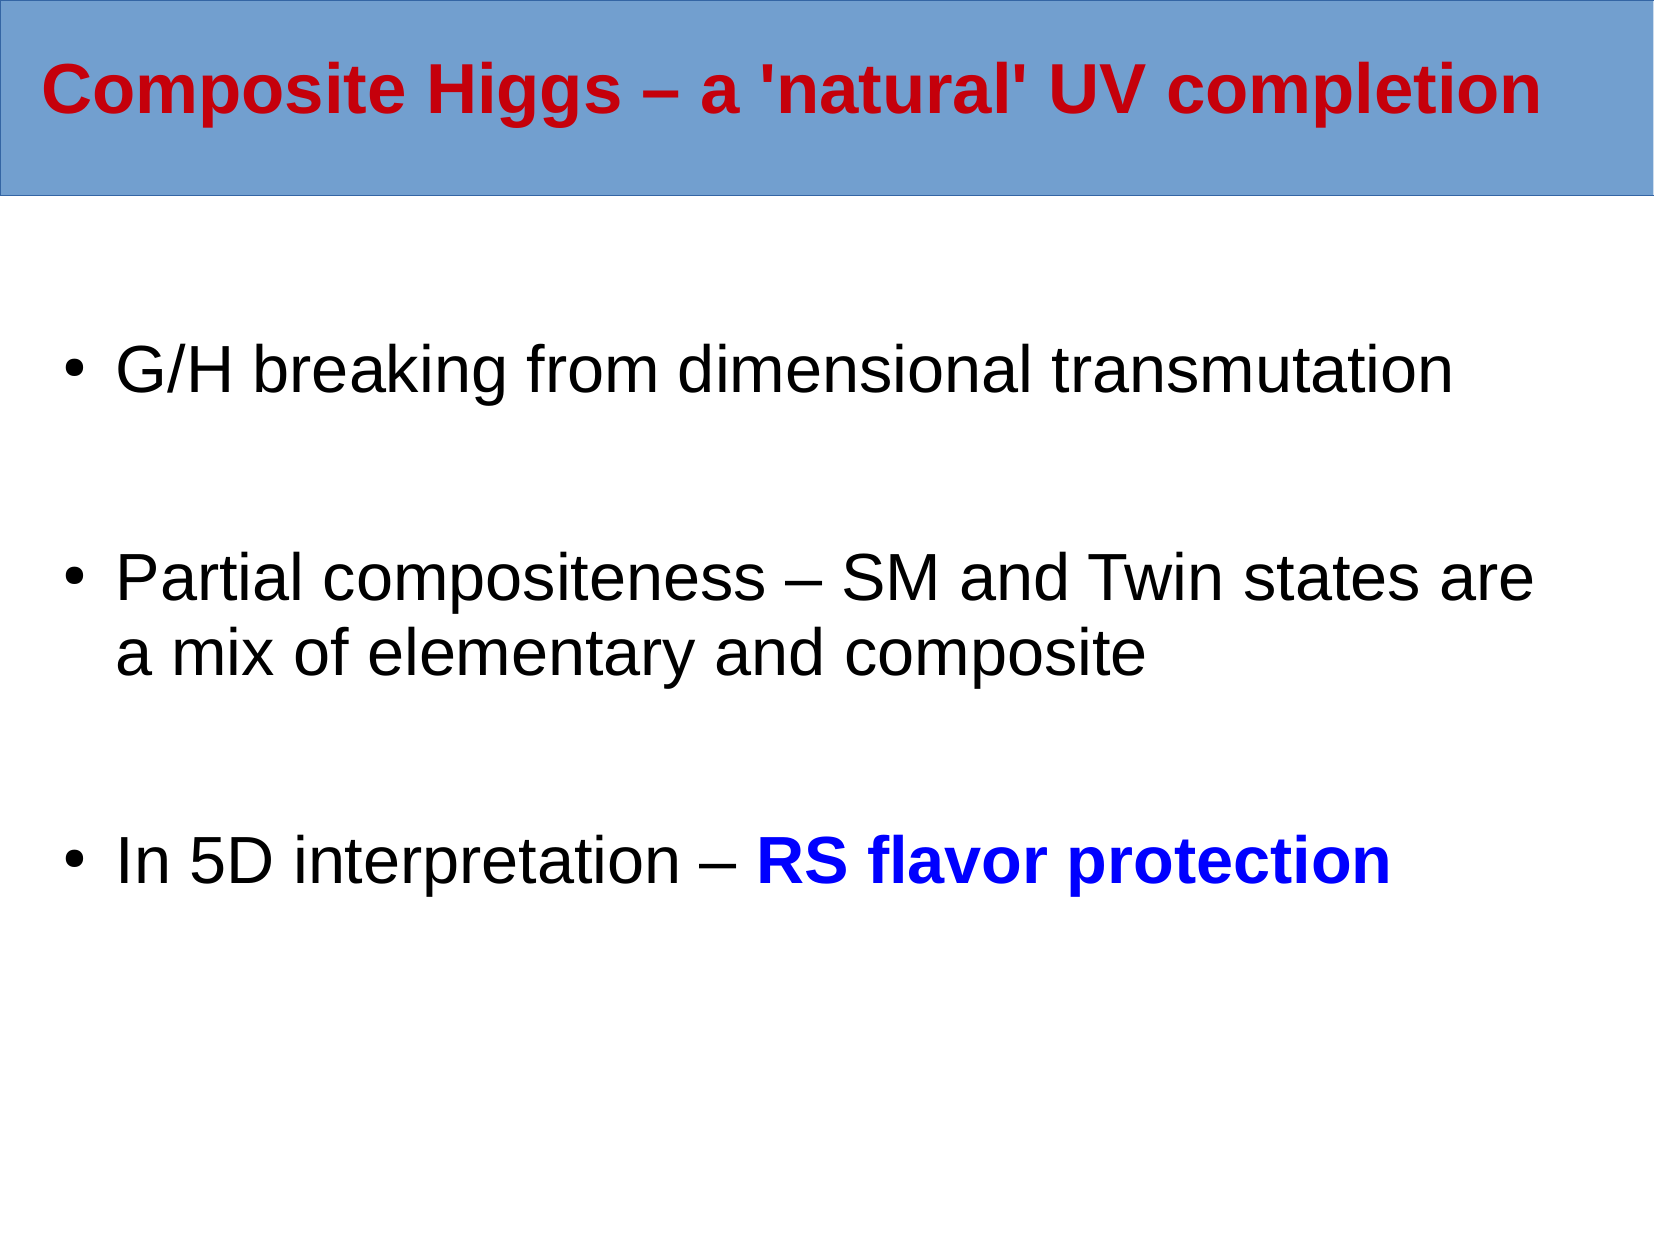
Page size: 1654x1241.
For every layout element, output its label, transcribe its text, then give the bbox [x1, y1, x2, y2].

title Composite Higgs – a 'natural' UV completion [5, 25, 1570, 153]
text_box [0, 0, 1654, 196]
list G/H breaking from dimensional transmutation Partial compositeness – SM and Twin states are a mix of elementary and composite In 5D interpretation – RS flavor protection [45, 227, 1591, 970]
